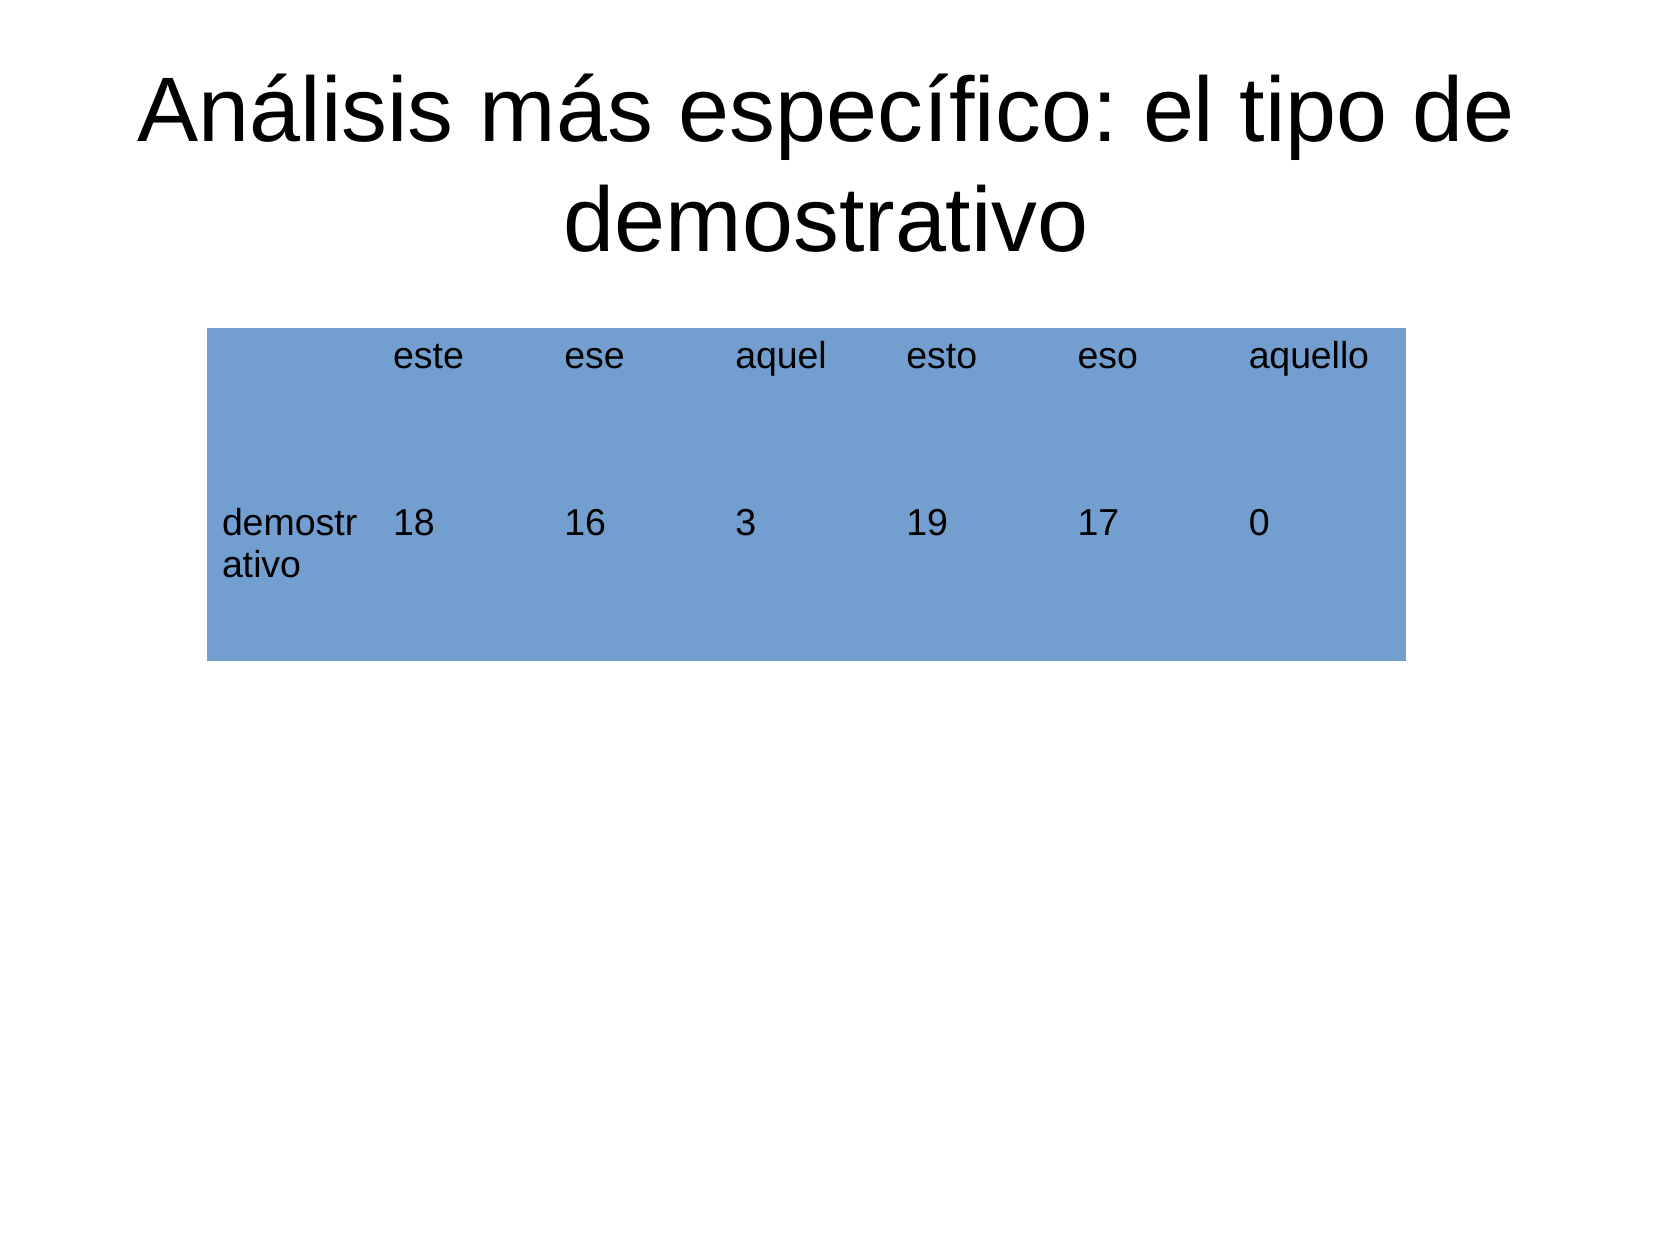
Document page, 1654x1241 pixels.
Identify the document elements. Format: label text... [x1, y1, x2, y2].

table_header este [378, 328, 550, 495]
table_cell 3 [721, 495, 892, 661]
table_cell 16 [550, 495, 721, 661]
table_header [207, 328, 378, 495]
title Análisis más específico: el tipo de demostrativo [82, 49, 1571, 257]
table_cell 19 [892, 495, 1063, 661]
table_cell 18 [378, 495, 550, 661]
table_header esto [892, 328, 1063, 495]
table_cell 0 [1234, 495, 1406, 661]
table_header ese [550, 328, 721, 495]
table_cell 17 [1063, 495, 1234, 661]
table_cell demostrativo [207, 495, 378, 661]
table_header eso [1063, 328, 1234, 495]
table_header aquel [721, 328, 892, 495]
table_header aquello [1234, 328, 1406, 495]
